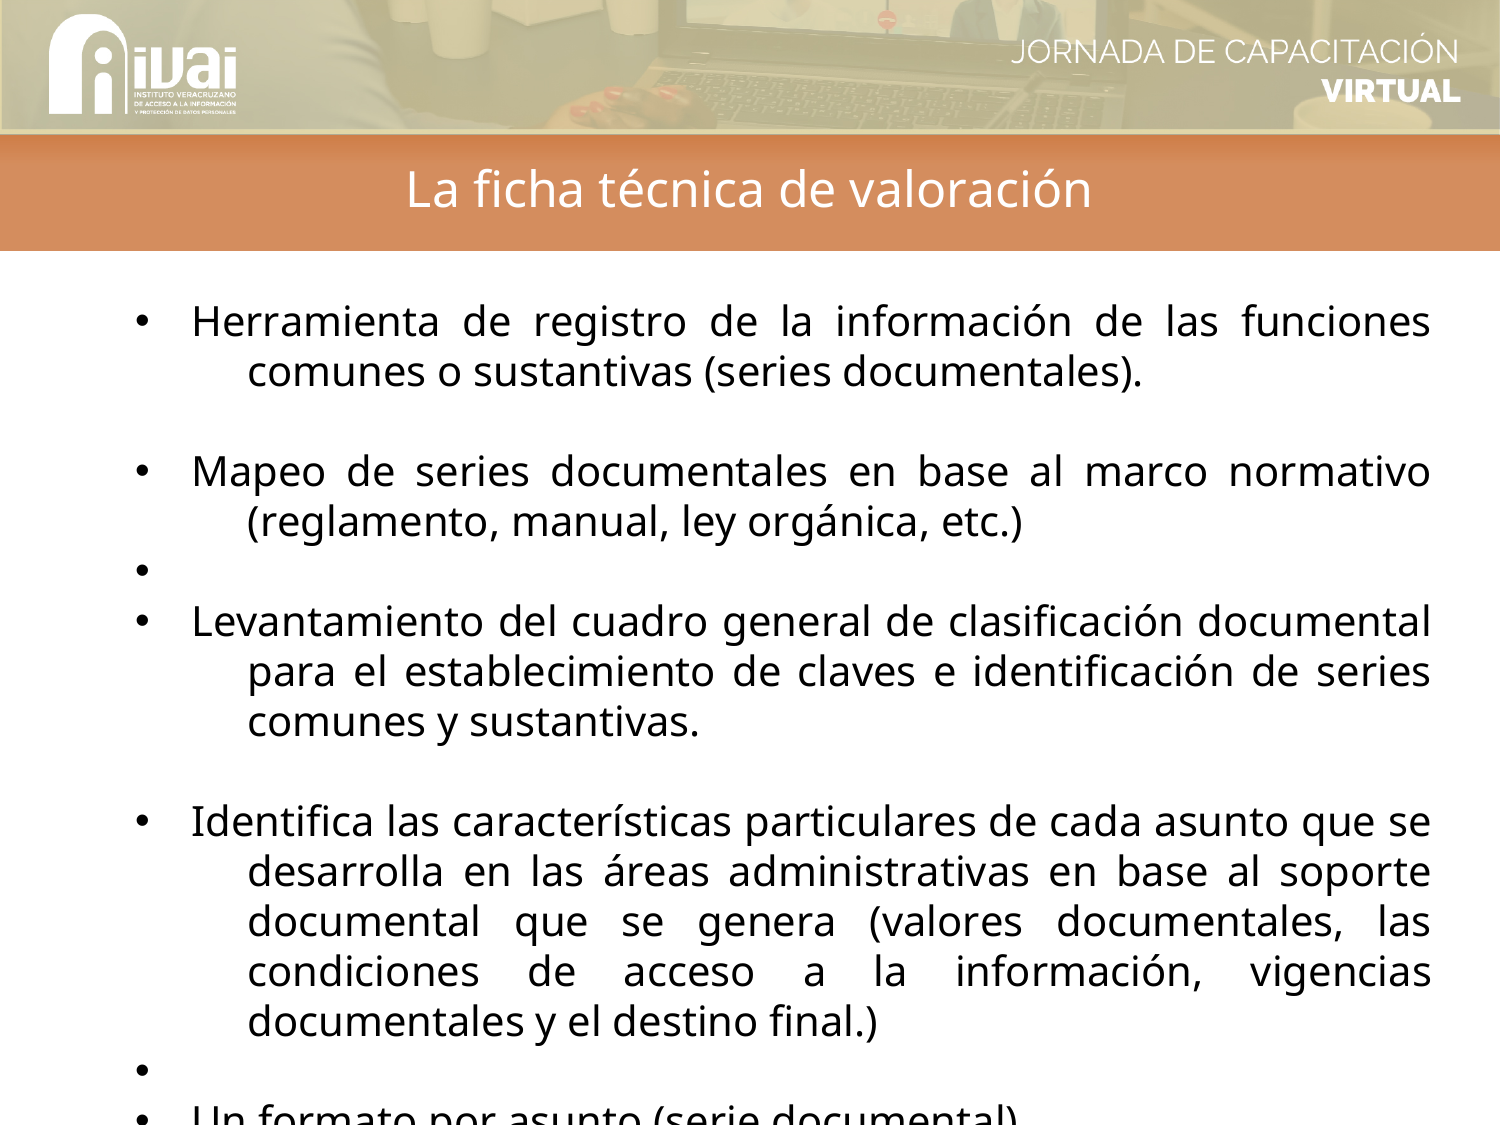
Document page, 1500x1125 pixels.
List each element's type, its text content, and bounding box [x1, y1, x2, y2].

picture [0, 135, 1500, 251]
text_box Herramienta de registro de la información de las funciones comunes o sustantivas (series documentales). Mapeo de series documentales en base al marco normativo (reglamento, manual, ley orgánica, etc.) Levantamiento del cuadro general de clasificación documental para el establecimiento de claves e identificación de series comunes y sustantivas. Identifica las características particulares de cada asunto que se desarrolla en las áreas administrativas en base al soporte documental que se genera (valores documentales, las condiciones de acceso a la información, vigencias documentales y el destino final.) Un formato por asunto (serie documental) [120, 287, 1448, 1125]
text_box La ficha técnica de valoración [351, 149, 1149, 226]
